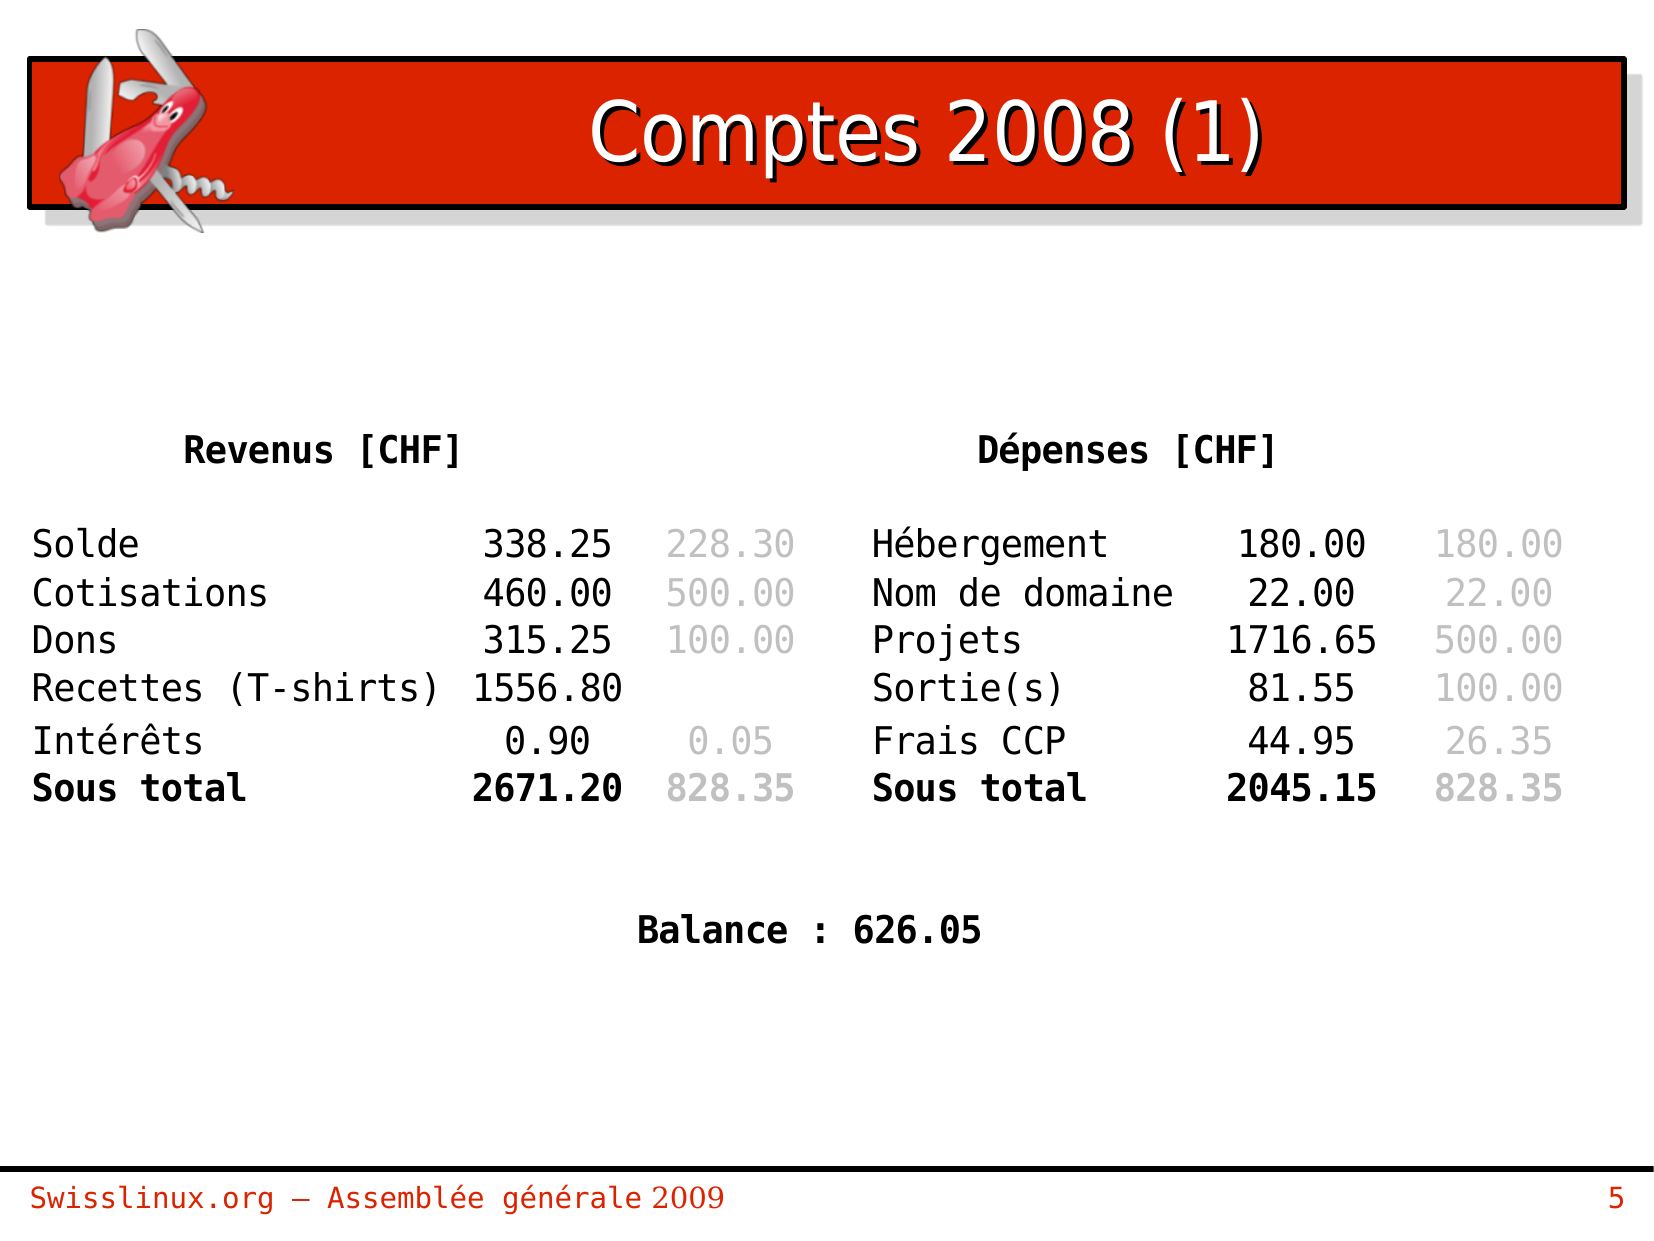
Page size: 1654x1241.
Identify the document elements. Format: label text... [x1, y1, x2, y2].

picture [59, 29, 234, 233]
chart [29, 426, 1654, 958]
title Comptes 2008 (1) [259, 84, 1595, 182]
